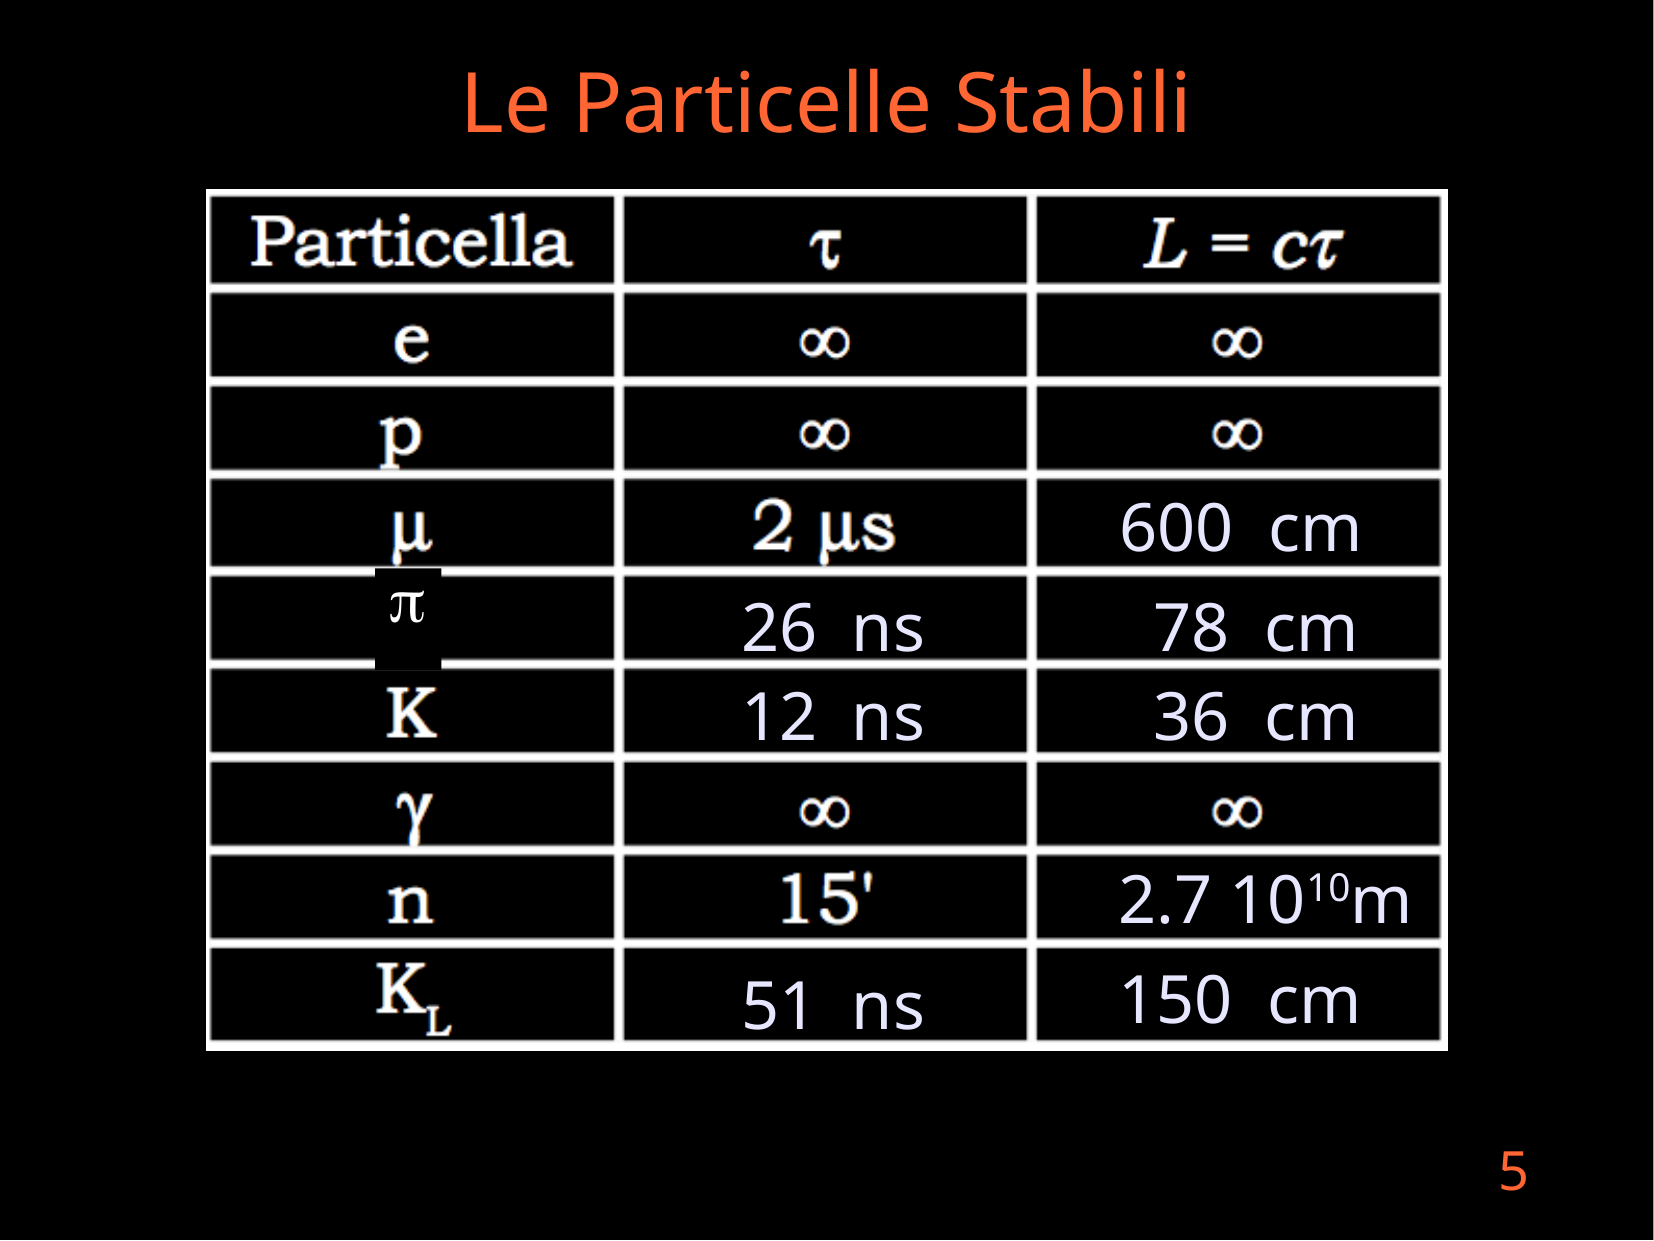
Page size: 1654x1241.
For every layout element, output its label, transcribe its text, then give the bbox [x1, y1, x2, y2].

text_box 150 cm [1068, 945, 1406, 1039]
text_box 2.7 1010m [1068, 844, 1461, 938]
text_box 36 cm [1104, 661, 1400, 755]
text_box 26 ns [726, 573, 961, 661]
text_box 600 cm [1104, 472, 1398, 566]
text_box p [375, 568, 442, 670]
text_box 78 cm [1104, 573, 1400, 661]
title Le Particelle Stabili [82, 47, 1571, 153]
picture [206, 189, 1448, 1051]
text_box 51 ns [726, 950, 961, 1045]
text_box 12 ns [726, 661, 961, 755]
